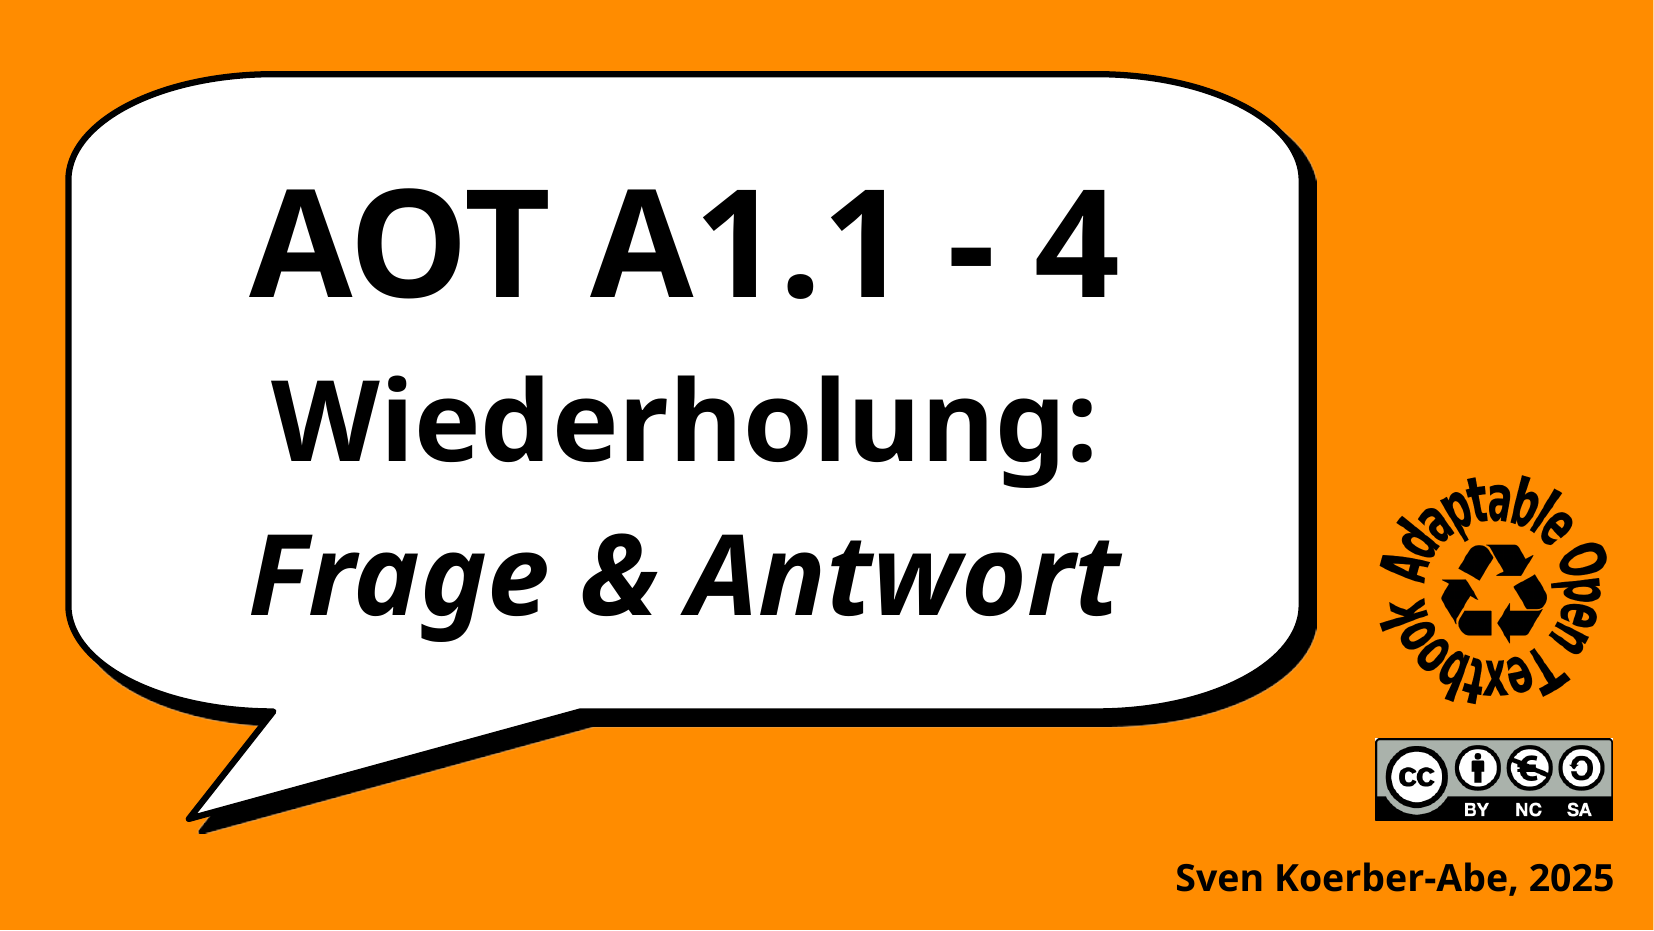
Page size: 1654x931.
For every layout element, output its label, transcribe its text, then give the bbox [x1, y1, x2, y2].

picture [1375, 738, 1613, 821]
picture [1375, 472, 1613, 709]
text_box AOT A1.1 - 4 Wiederholung: Frage & Antwort [68, 74, 1302, 819]
text_box Sven Koerber-Abe, 2025 [1122, 844, 1630, 914]
